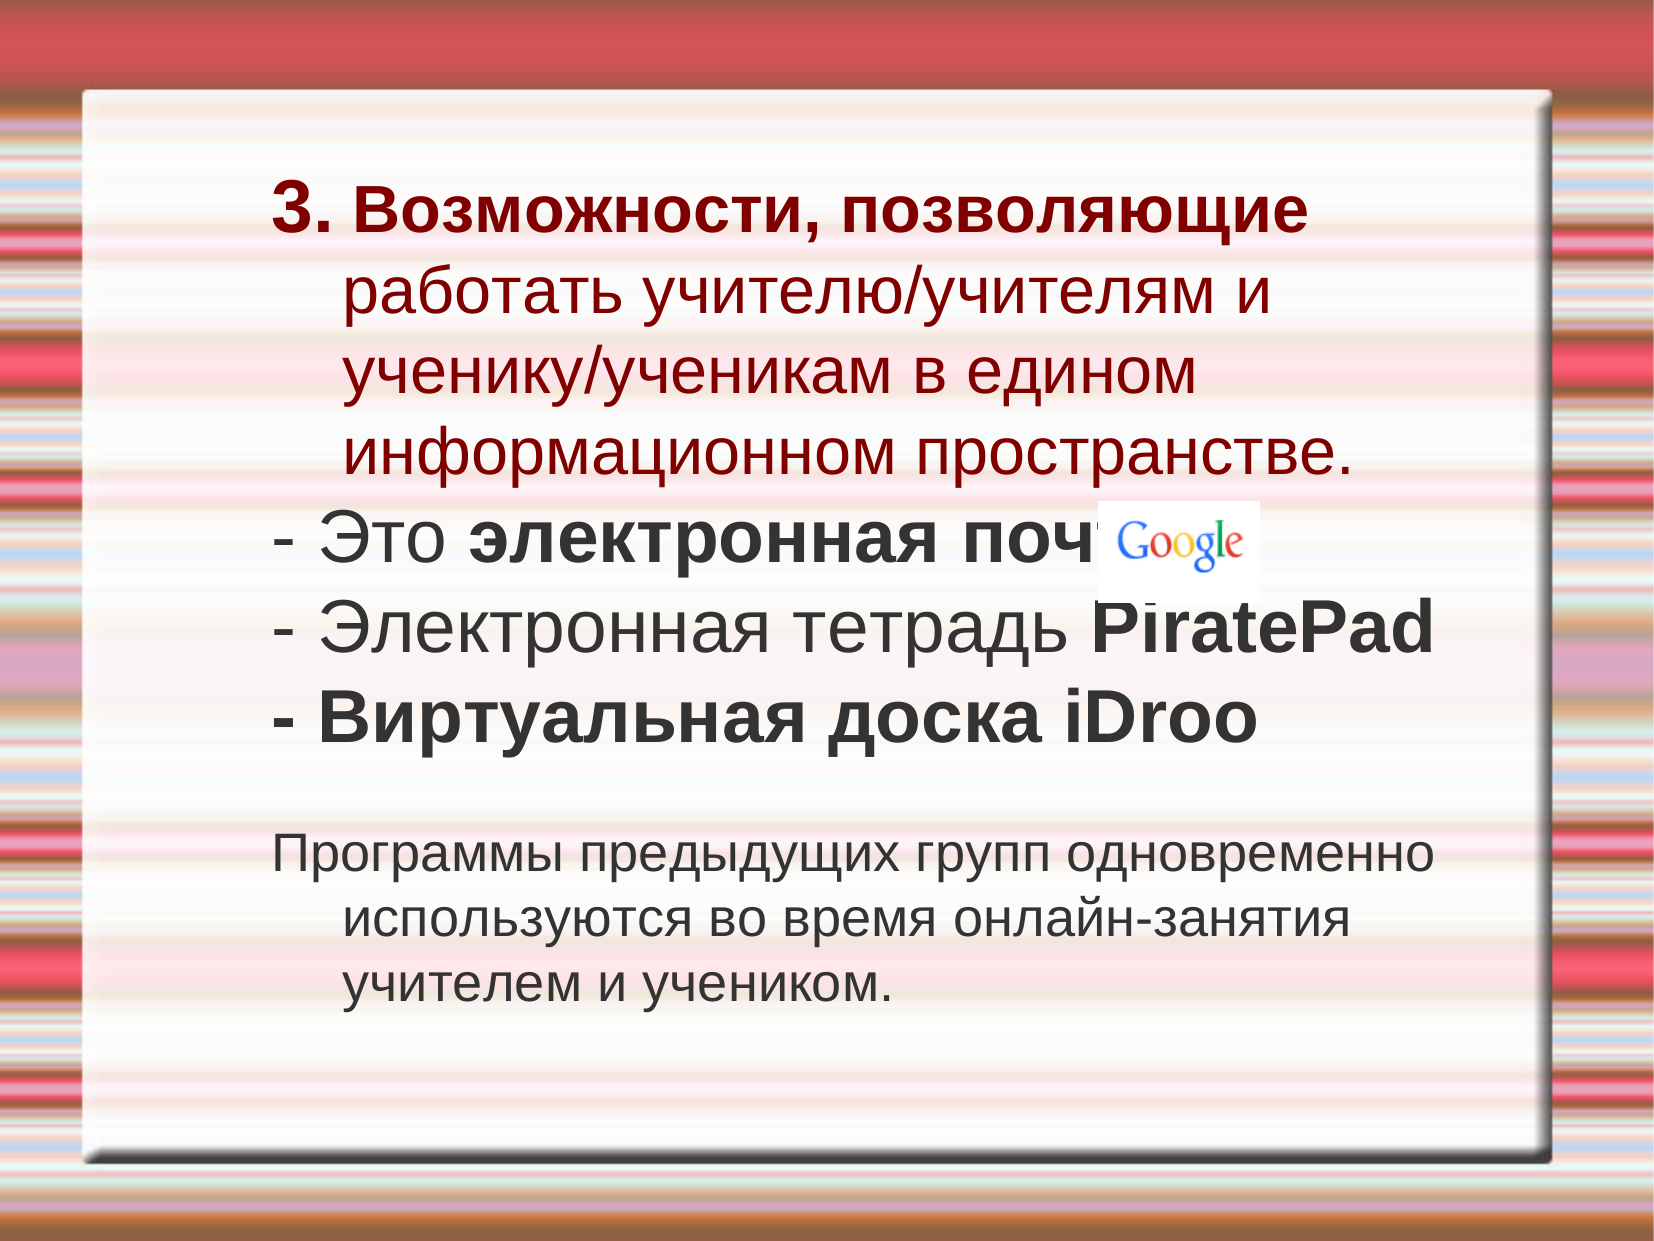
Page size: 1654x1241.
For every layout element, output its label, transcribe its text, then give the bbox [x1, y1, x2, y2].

list 3. Возможности, позволяющие работать учителю/учителям и ученику/ученикам в едином информационном пространстве. - Это электронная почта - Электронная тетрадь PiratePad - Виртуальная доска iDroo Программы предыдущих групп одновременно используются во время онлайн-занятия учителем и учеником. [177, 157, 1506, 1123]
picture [1098, 501, 1260, 603]
